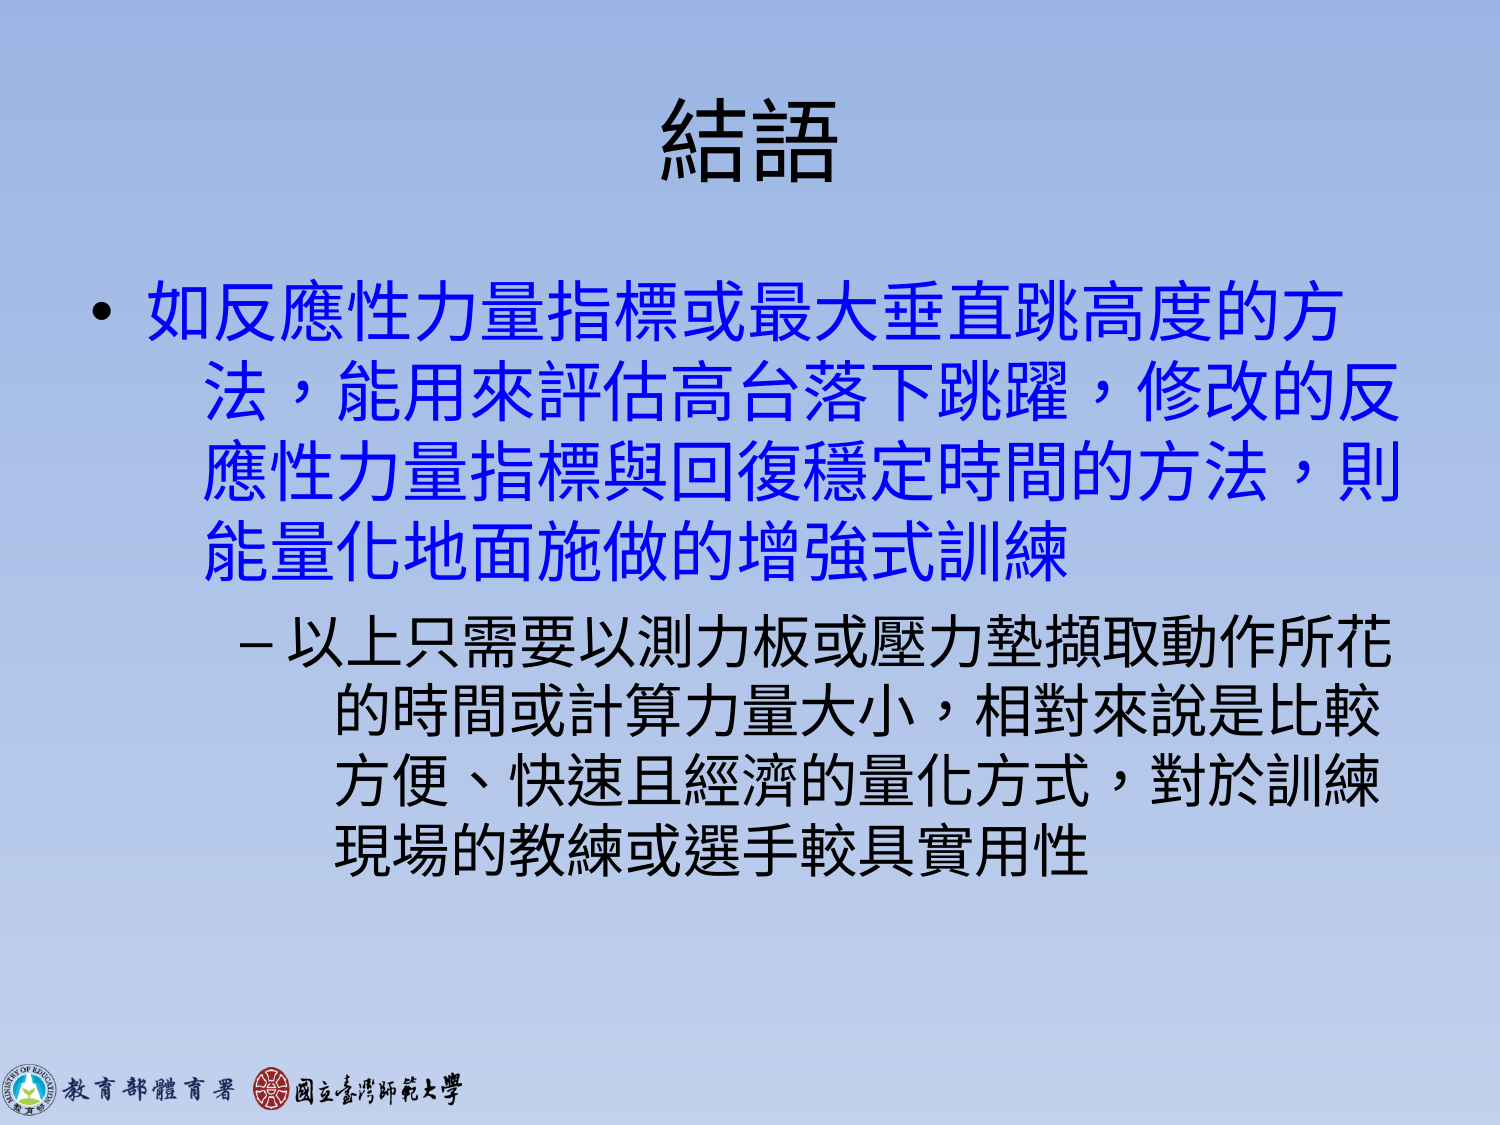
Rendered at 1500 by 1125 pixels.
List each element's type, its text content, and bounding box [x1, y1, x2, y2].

title 結語 [75, 45, 1426, 233]
list 如反應性力量指標或最大垂直跳高度的方法，能用來評估高台落下跳躍，修改的反應性力量指標與回復穩定時間的方法，則能量化地面施做的增強式訓練 以上只需要以測力板或壓力墊擷取動作所花的時間或計算力量大小，相對來說是比較方便、快速且經濟的量化方式，對於訓練現場的教練或選手較具實用性 [75, 262, 1426, 1005]
